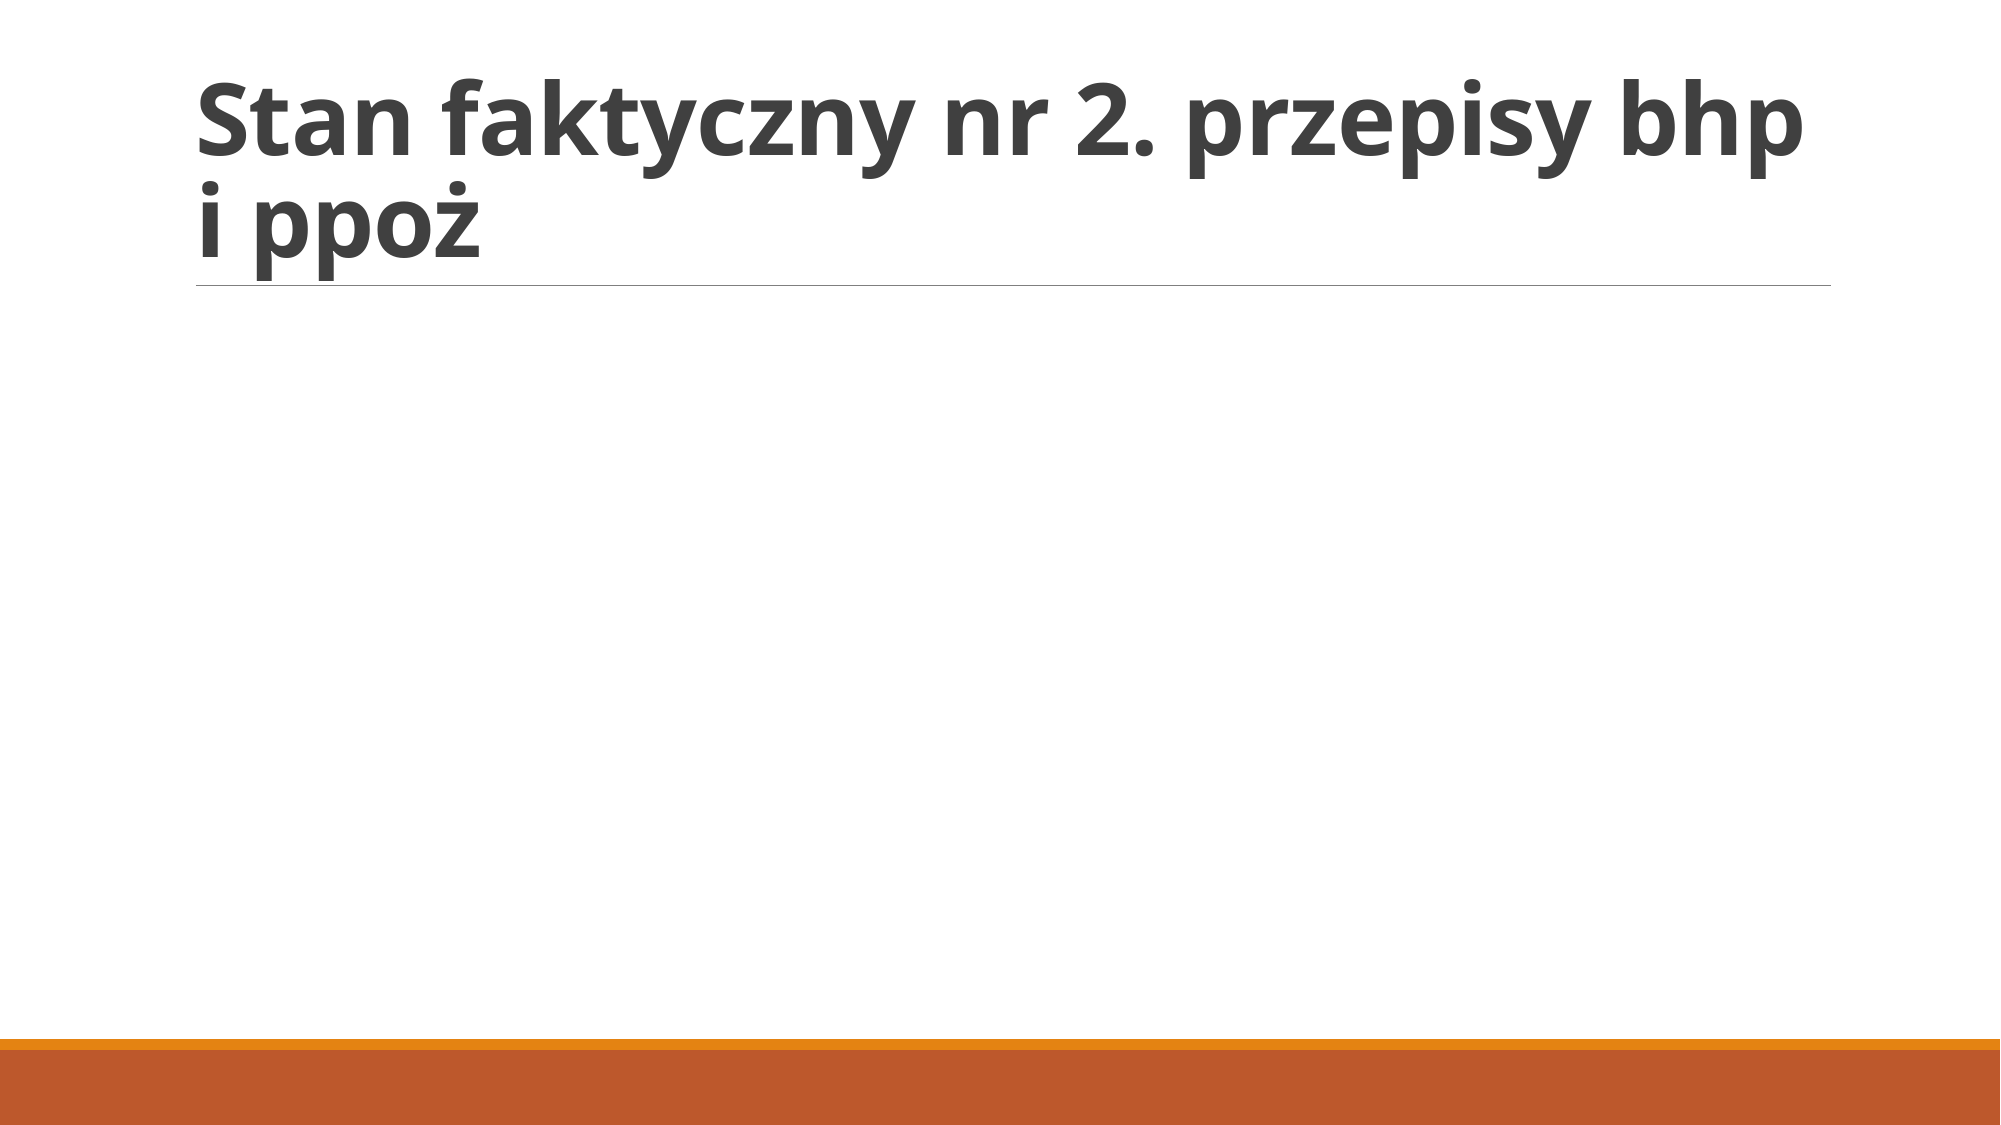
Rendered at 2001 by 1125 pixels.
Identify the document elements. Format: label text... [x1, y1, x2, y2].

title Stan faktyczny nr 2. przepisy bhp i ppoż [180, 47, 1831, 286]
